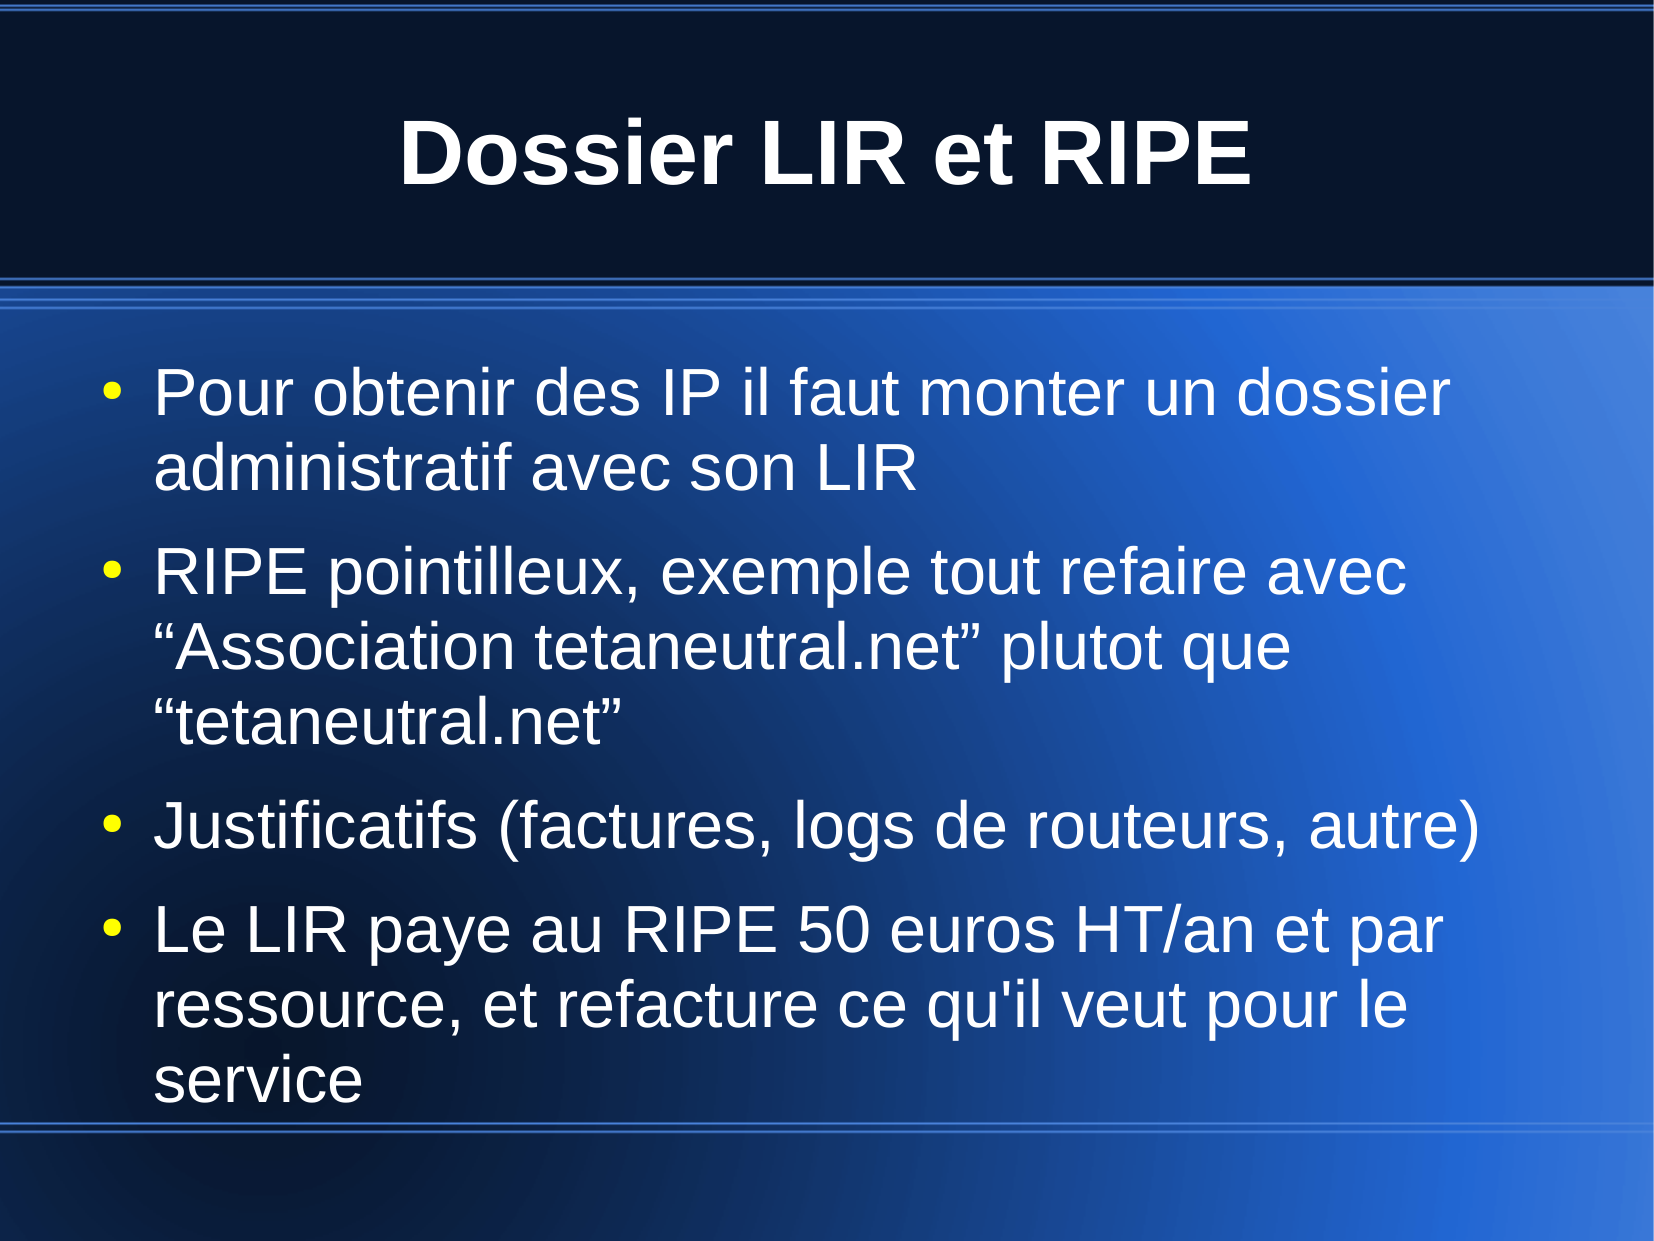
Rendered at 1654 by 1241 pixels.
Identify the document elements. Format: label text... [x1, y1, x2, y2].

picture [0, 0, 1654, 1241]
title Dossier LIR et RIPE [82, 56, 1571, 250]
list Pour obtenir des IP il faut monter un dossier administratif avec son LIR RIPE pointilleux, exemple tout refaire avec “Association tetaneutral.net” plutot que “tetaneutral.net” Justificatifs (factures, logs de routeurs, autre) Le LIR paye au RIPE 50 euros HT/an et par ressource, et refacture ce qu'il veut pour le service [82, 355, 1571, 1159]
